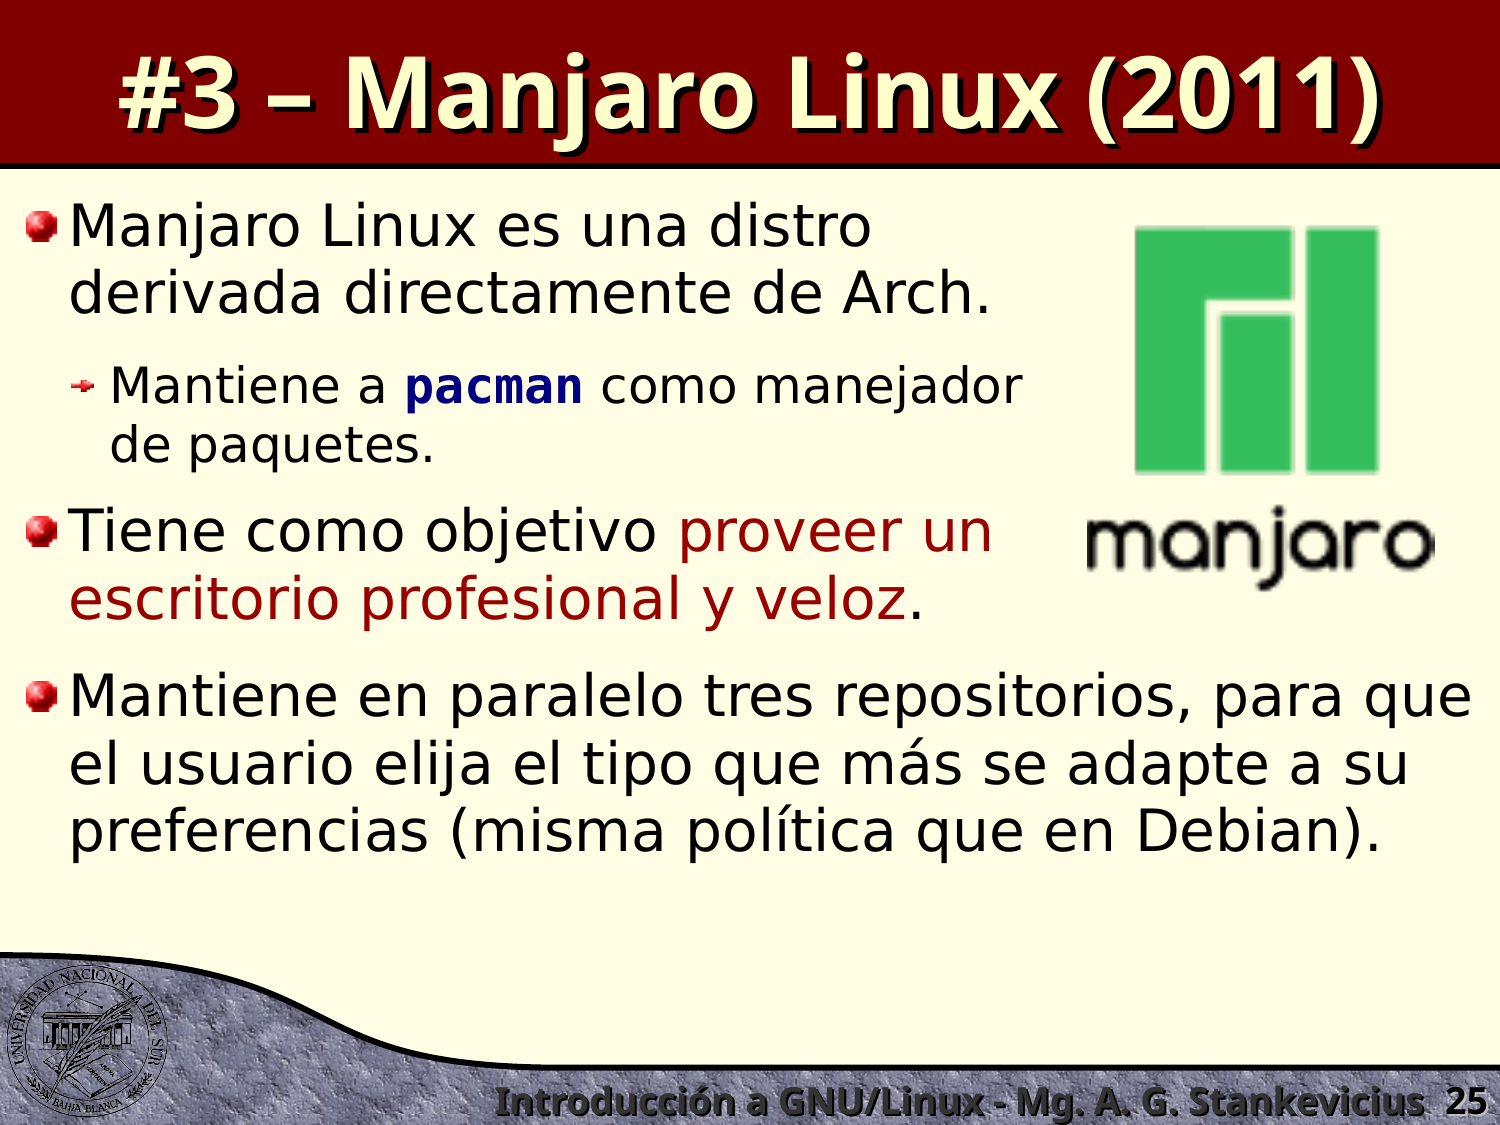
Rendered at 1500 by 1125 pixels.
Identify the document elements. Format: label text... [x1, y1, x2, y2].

picture [0, 956, 1500, 1125]
list Manjaro Linux es una distro derivada directamente de Arch. Mantiene a pacman como manejador de paquetes. Tiene como objetivo proveer un escritorio profesional y veloz. Mantiene en paralelo tres repositorios, para que el usuario elija el tipo que más se adapte a su preferencias (misma política que en Debian). [11, 192, 1486, 869]
picture [1087, 224, 1435, 596]
title #3 – Manjaro Linux (2011) [15, 12, 1485, 153]
picture [1059, 1100, 1065, 1110]
